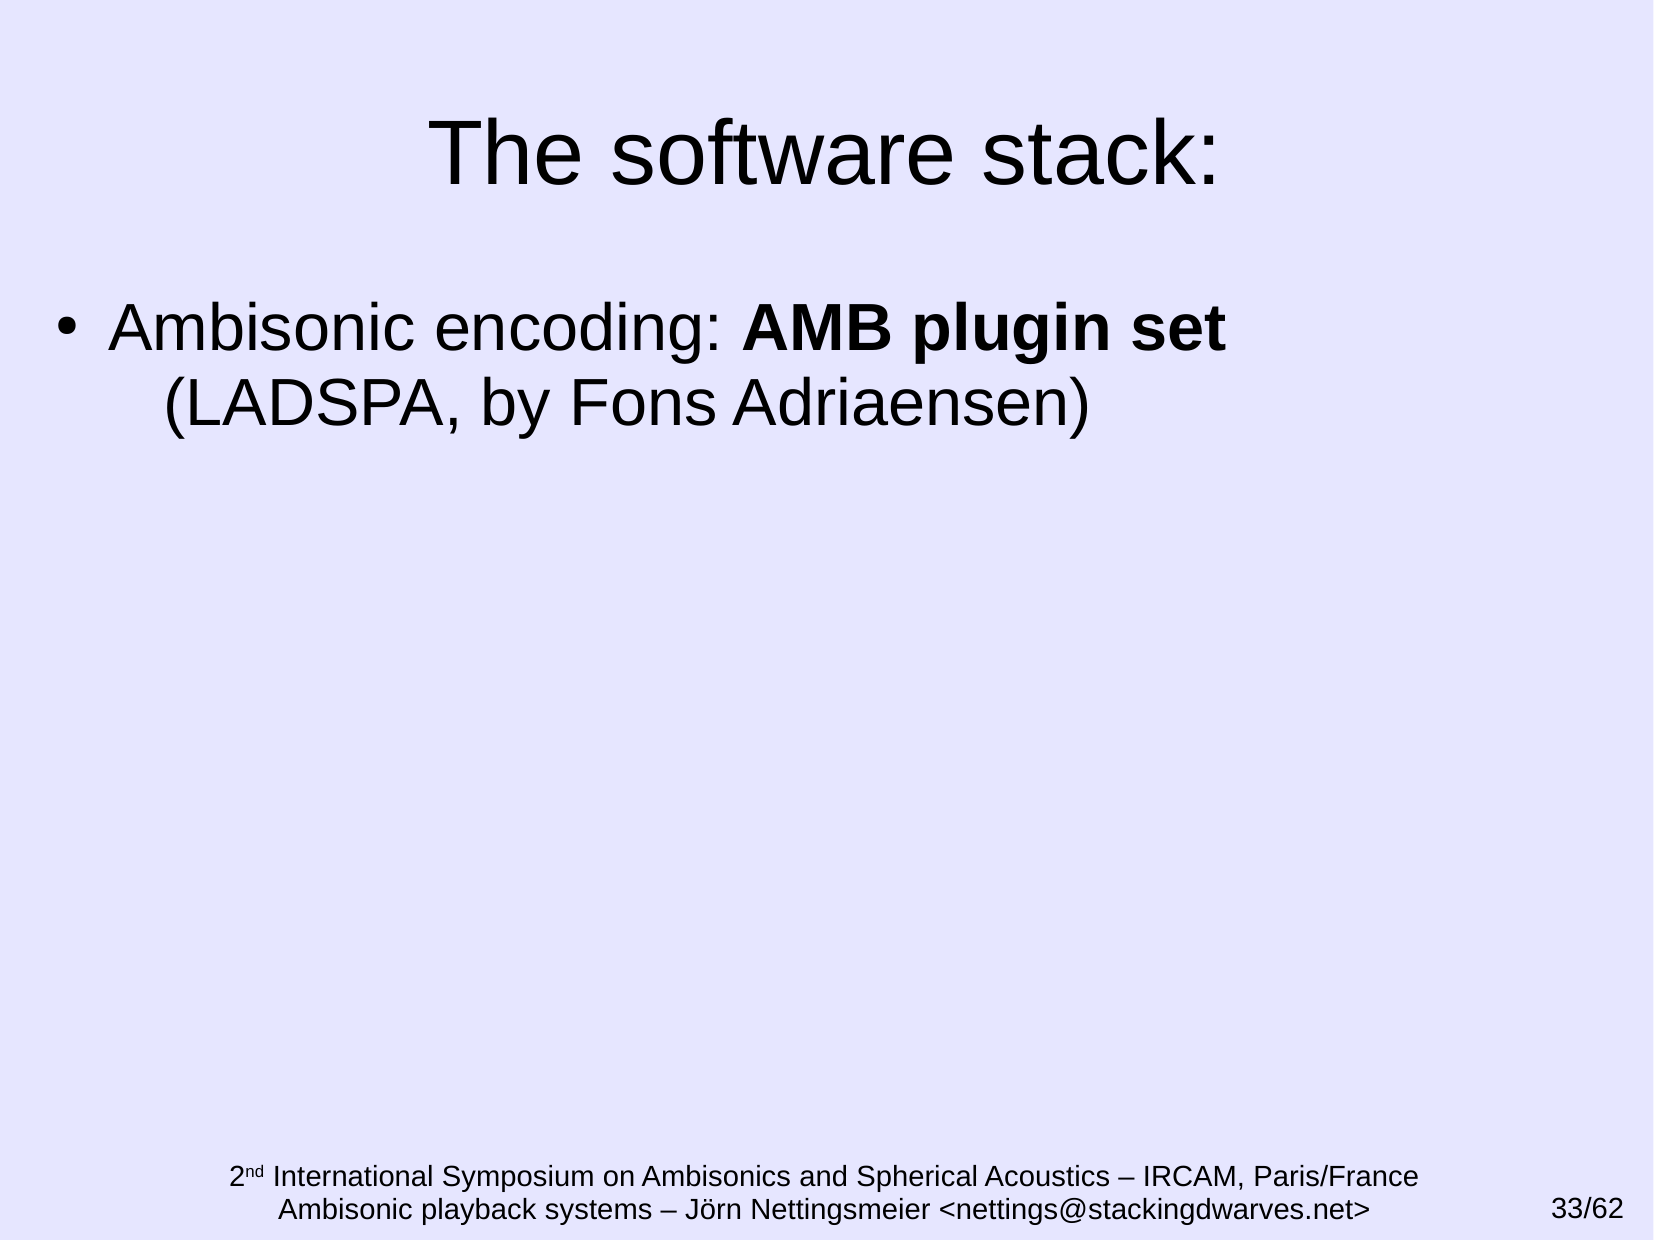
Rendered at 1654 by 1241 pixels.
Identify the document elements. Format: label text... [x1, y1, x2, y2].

list Ambisonic encoding: AMB plugin set (LADSPA, by Fons Adriaensen) [37, 290, 1613, 1109]
title The software stack: [37, 49, 1613, 257]
